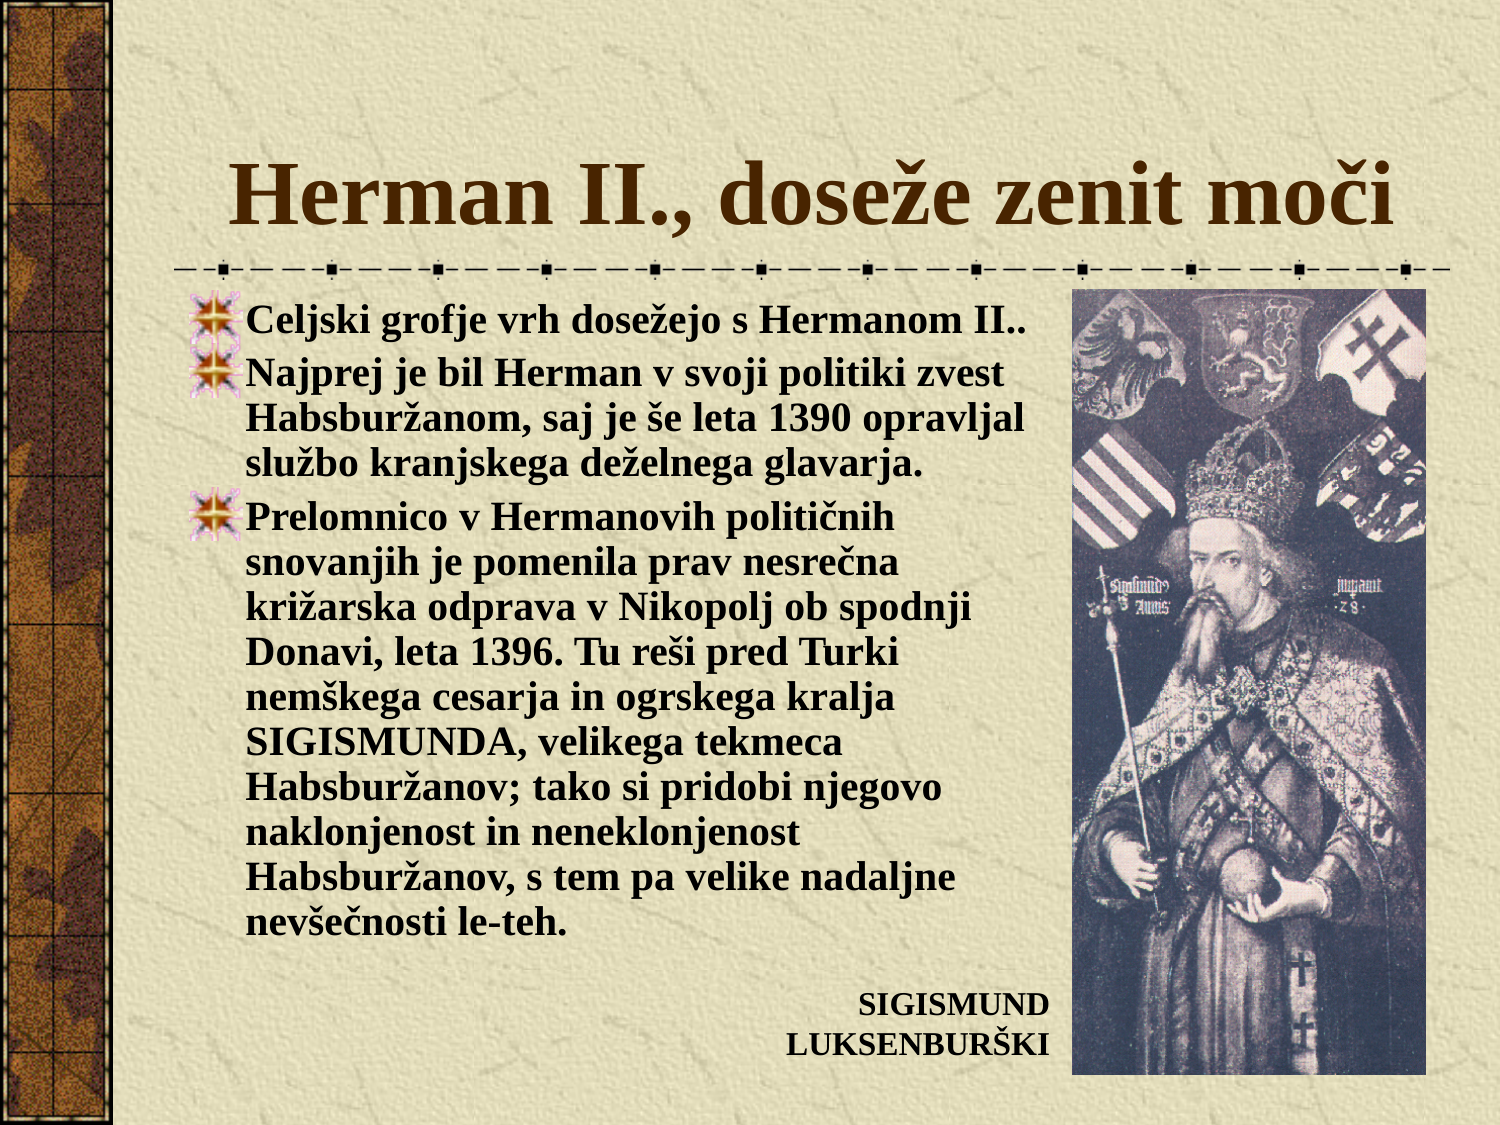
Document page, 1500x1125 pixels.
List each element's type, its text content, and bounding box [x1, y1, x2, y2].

title Herman II., doseže zenit moči [174, 62, 1450, 250]
picture [0, 0, 1500, 1125]
text_box SIGISMUND LUKSENBURŠKI [737, 974, 1066, 1070]
list Celjski grofje vrh dosežejo s Hermanom II.. Najprej je bil Herman v svoji politiki zvest Habsburžanom, saj je še leta 1390 opravljal službo kranjskega deželnega glavarja. Prelomnico v Hermanovih političnih snovanjih je pomenila prav nesrečna križarska odprava v Nikopolj ob spodnji Donavi, leta 1396. Tu reši pred Turki nemškega cesarja in ogrskega kralja SIGISMUNDA, velikega tekmeca Habsburžanov; tako si pridobi njegovo naklonjenost in neneklonjenost Habsburžanov, s tem pa velike nadaljne nevšečnosti le-teh. [174, 289, 1050, 965]
